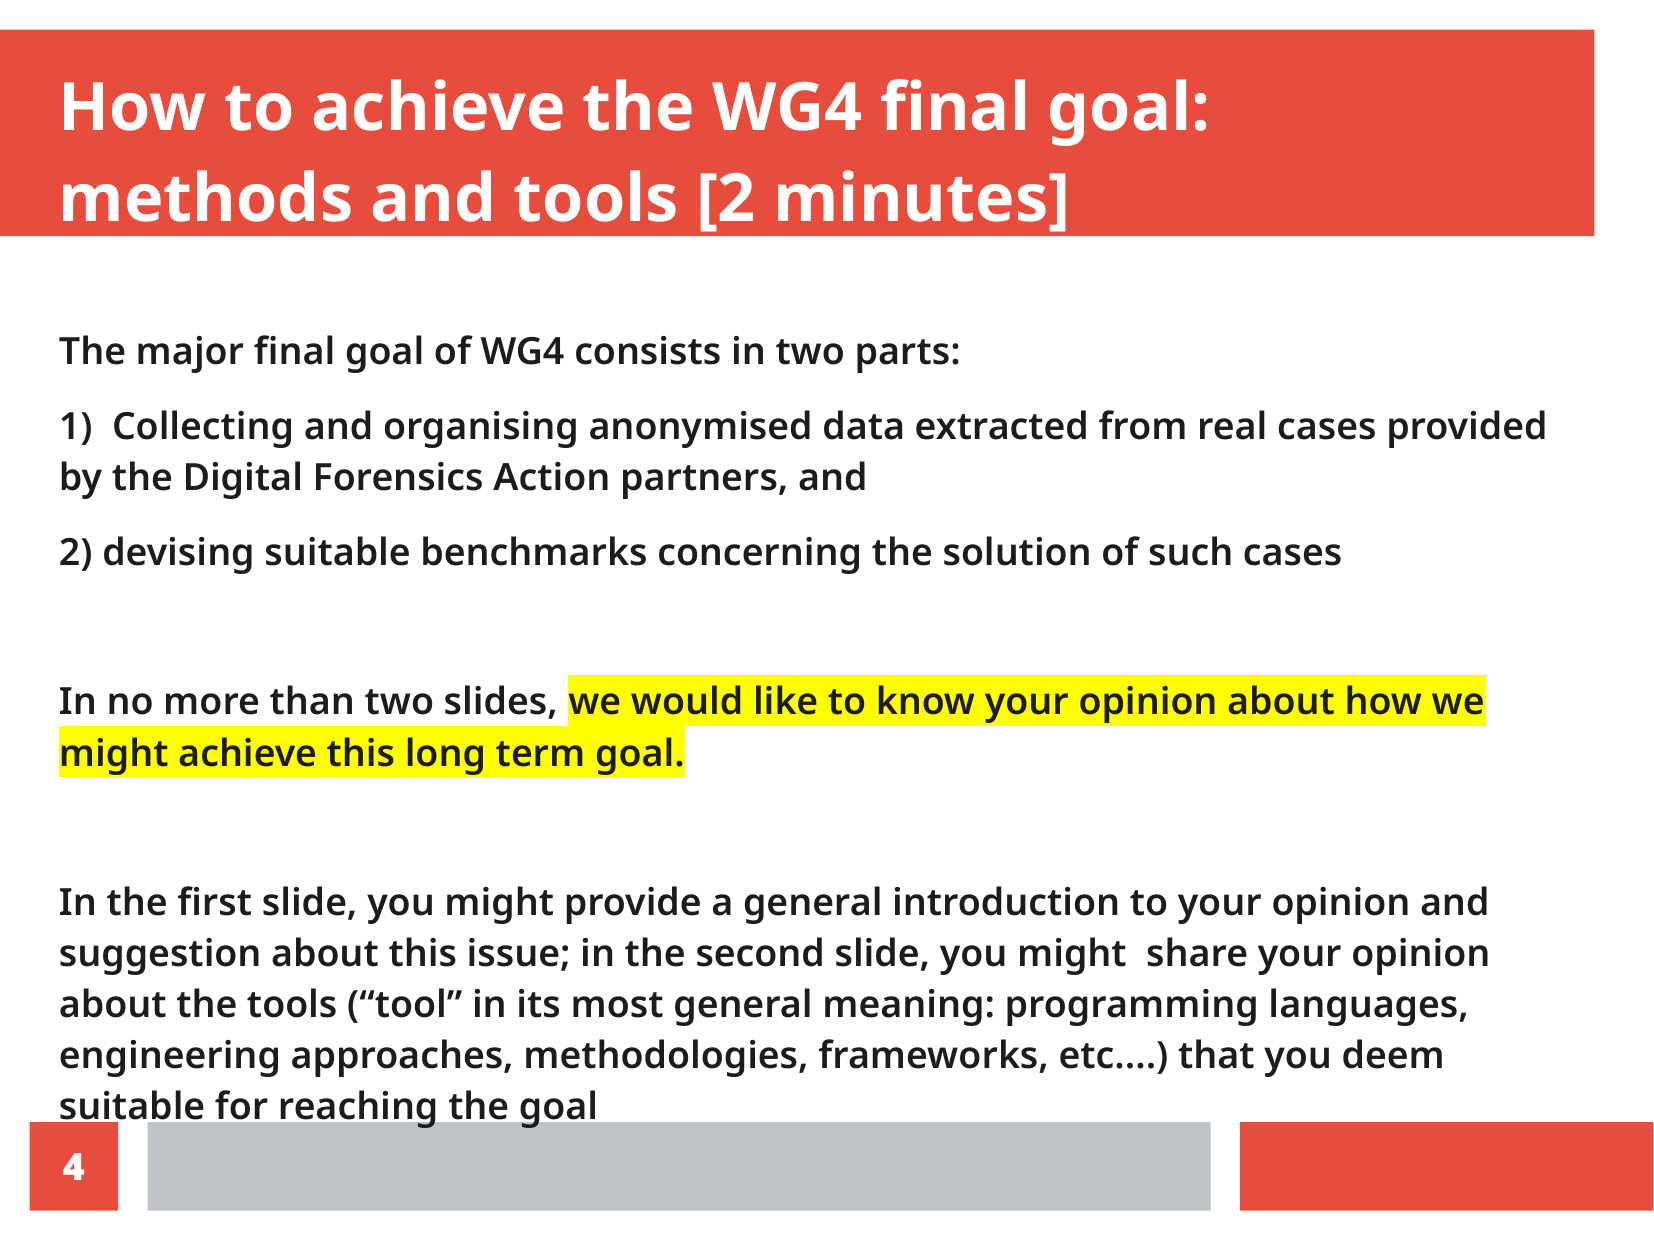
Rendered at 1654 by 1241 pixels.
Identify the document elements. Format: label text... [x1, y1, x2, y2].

list The major final goal of WG4 consists in two parts: 1) Collecting and organising anonymised data extracted from real cases provided by the Digital Forensics Action partners, and 2) devising suitable benchmarks concerning the solution of such cases In no more than two slides, we would like to know your opinion about how we might achieve this long term goal. In the first slide, you might provide a general introduction to your opinion and suggestion about this issue; in the second slide, you might share your opinion about the tools (“tool” in its most general meaning: programming languages, engineering approaches, methodologies, frameworks, etc....) that you deem suitable for reaching the goal [59, 324, 1565, 1241]
title How to achieve the WG4 final goal: methods and tools [2 minutes] [59, 59, 1595, 207]
